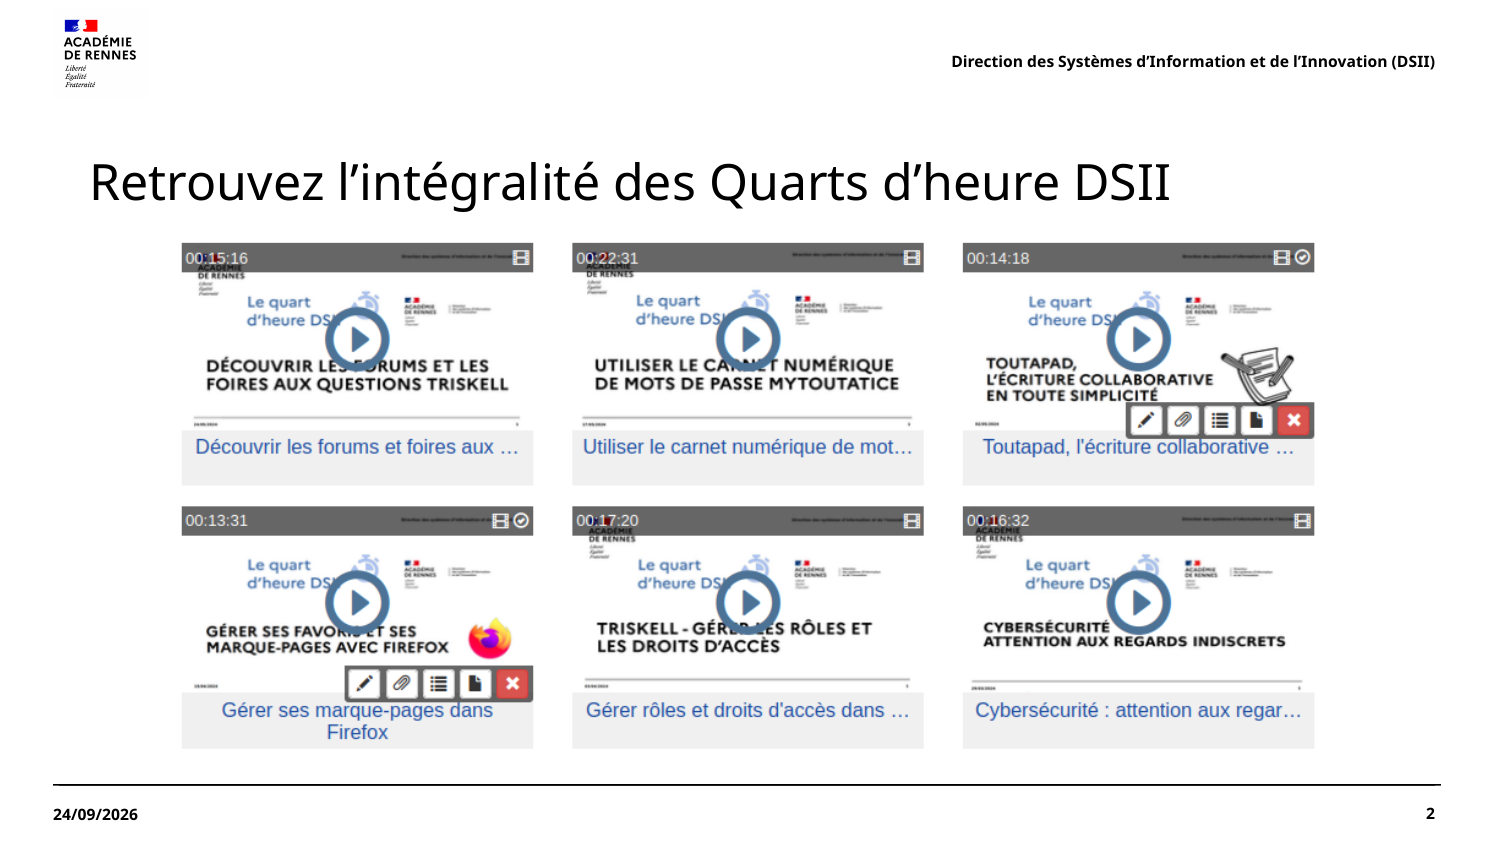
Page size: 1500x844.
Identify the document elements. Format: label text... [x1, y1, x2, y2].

title Retrouvez l’intégralité des Quarts d’heure DSII [75, 110, 1425, 252]
slide_number <numéro> [1213, 784, 1436, 844]
slide_number 31/05/2024 [53, 787, 245, 844]
footer Direction des Systèmes d’Information et de l’Innovation (DSII) [470, 32, 1436, 92]
picture [53, 8, 148, 99]
picture [166, 232, 1334, 760]
